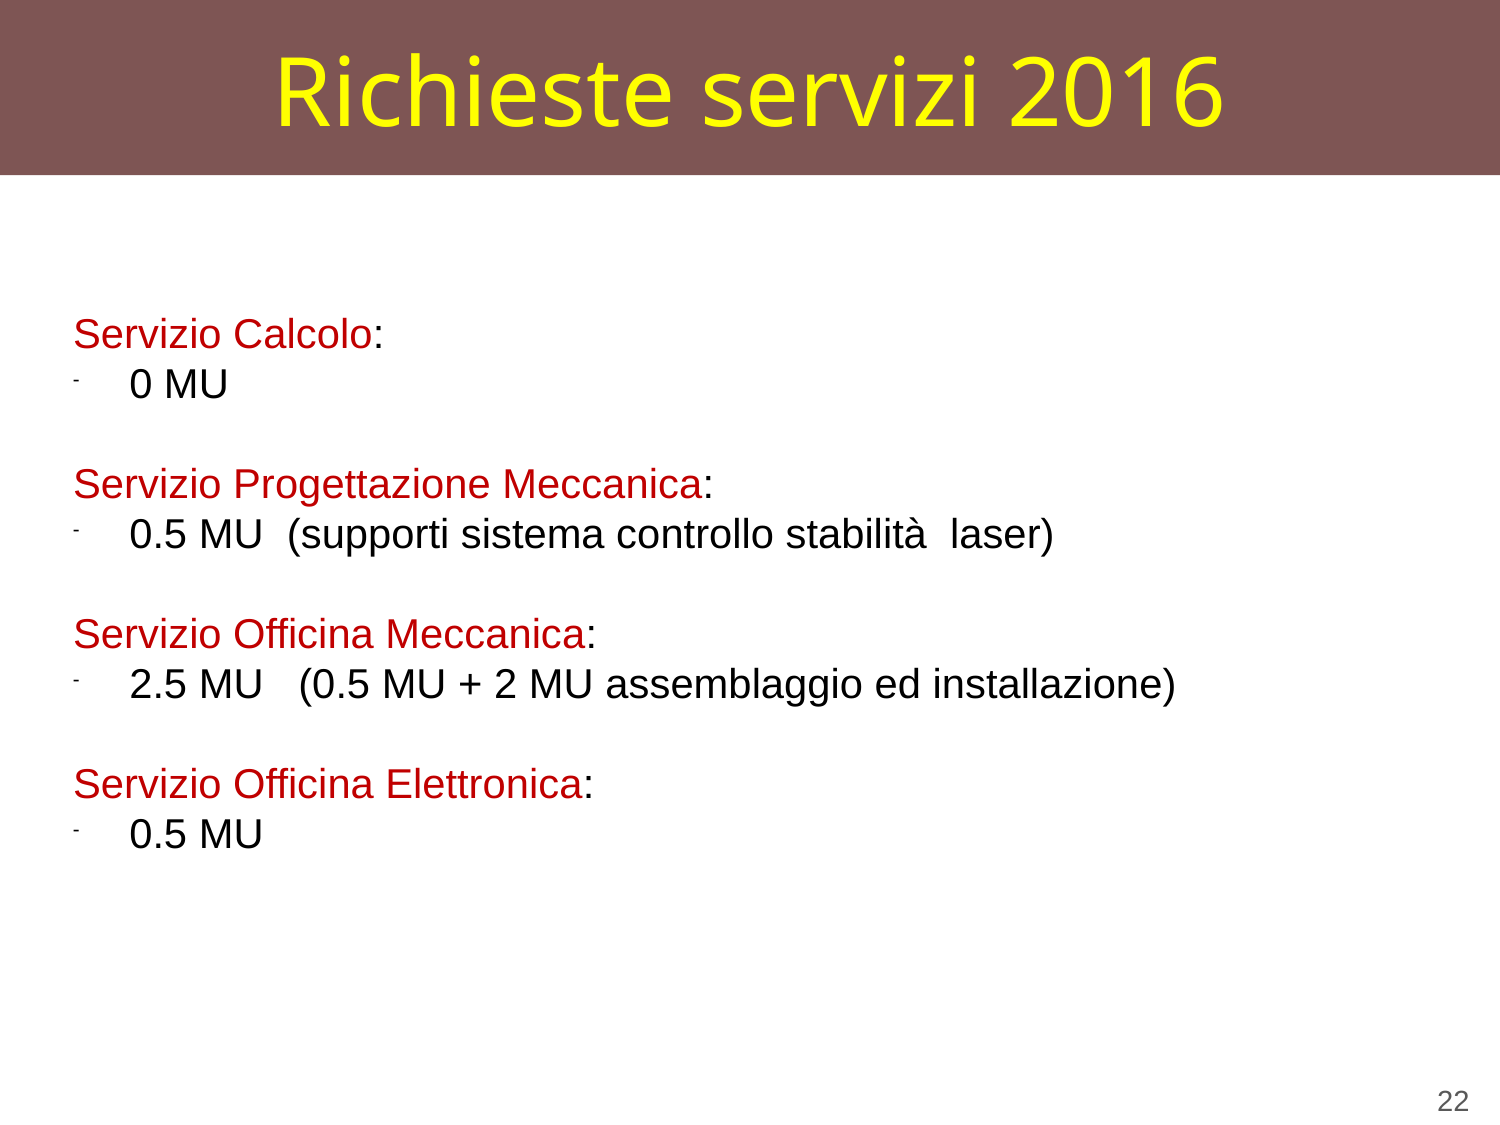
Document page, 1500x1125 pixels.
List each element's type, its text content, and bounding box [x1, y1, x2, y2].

title Richieste servizi 2016 [75, 0, 1425, 176]
text_box Servizio Calcolo: 0 MU Servizio Progettazione Meccanica: 0.5 MU (supporti sistema controllo stabilità laser) Servizio Officina Meccanica: 2.5 MU (0.5 MU + 2 MU assemblaggio ed installazione) Servizio Officina Elettronica: 0.5 MU [58, 254, 1458, 851]
slide_number <number> [1422, 1074, 1500, 1125]
